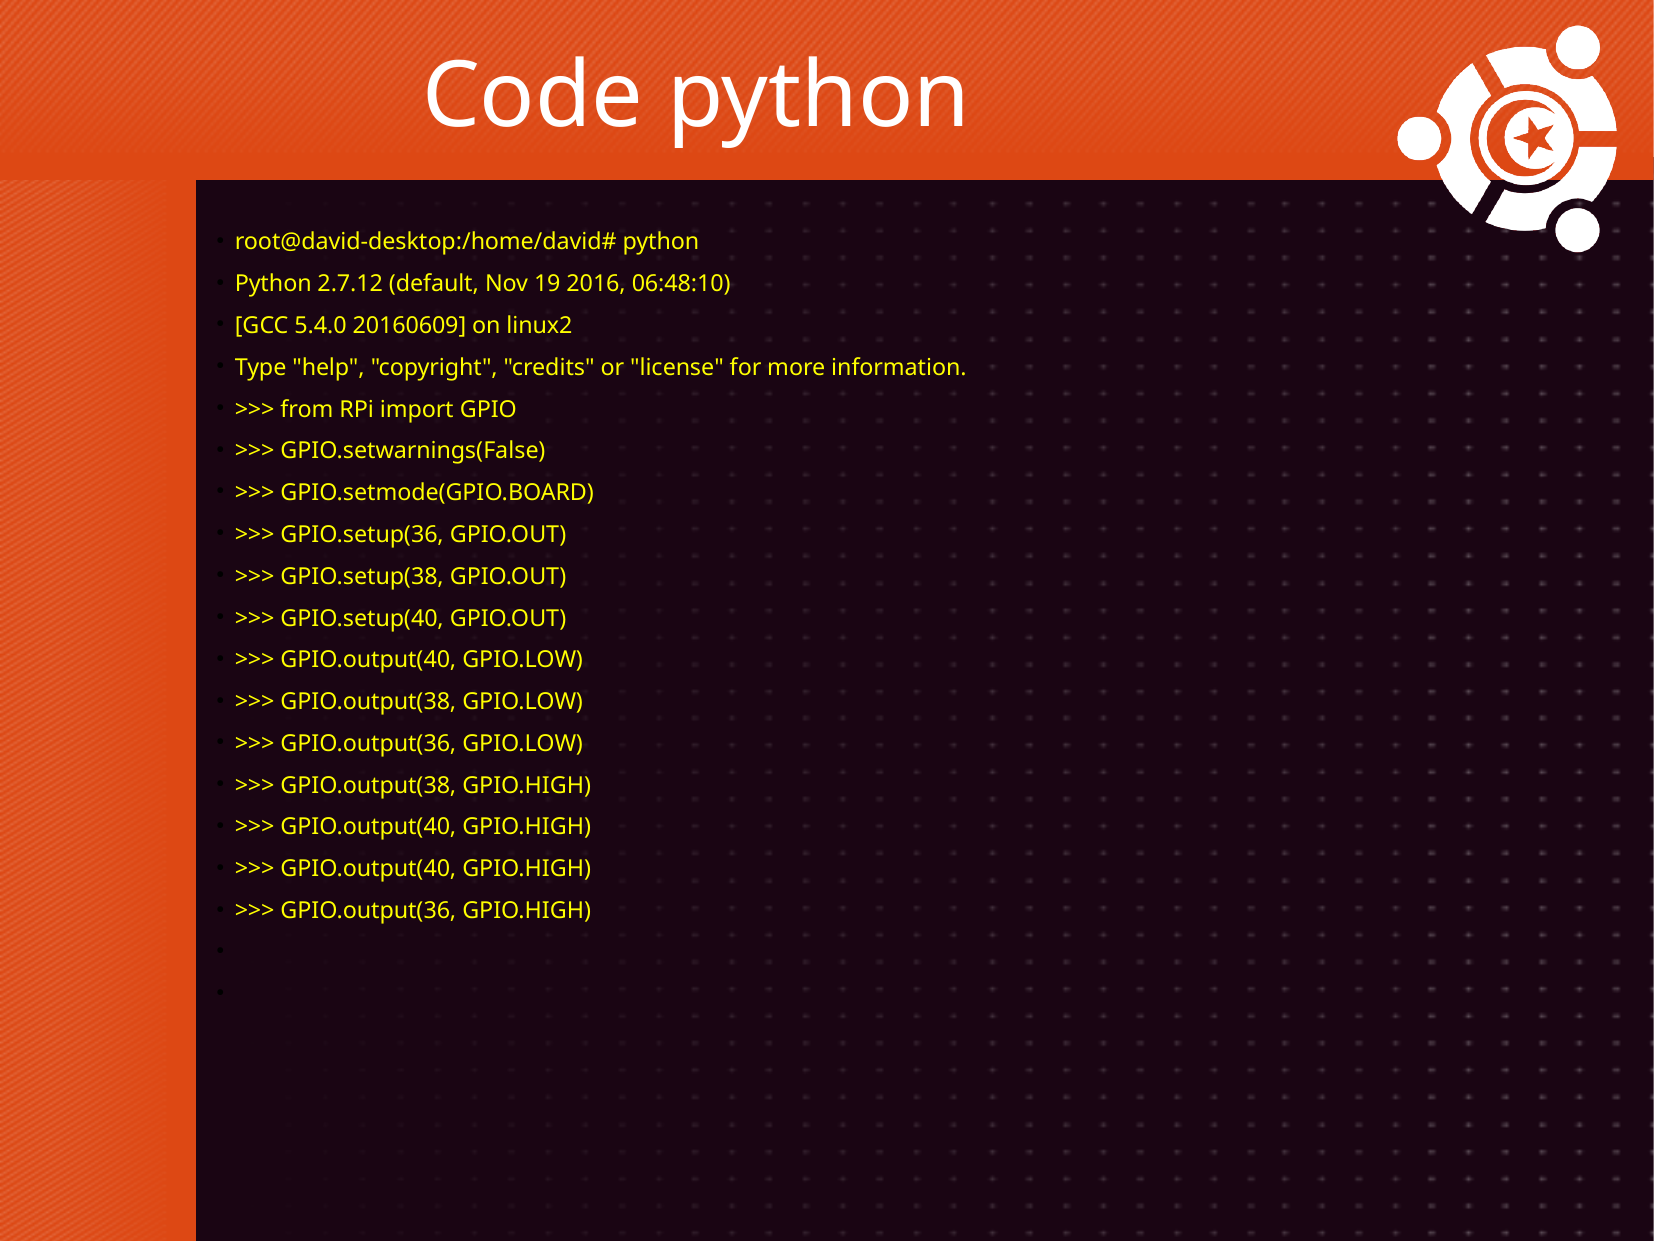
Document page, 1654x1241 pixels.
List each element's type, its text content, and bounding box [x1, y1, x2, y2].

picture [0, 0, 1654, 1241]
list root@david-desktop:/home/david# python Python 2.7.12 (default, Nov 19 2016, 06:48:10) [GCC 5.4.0 20160609] on linux2 Type "help", "copyright", "credits" or "license" for more information. >>> from RPi import GPIO >>> GPIO.setwarnings(False) >>> GPIO.setmode(GPIO.BOARD) >>> GPIO.setup(36, GPIO.OUT) >>> GPIO.setup(38, GPIO.OUT) >>> GPIO.setup(40, GPIO.OUT) >>> GPIO.output(40, GPIO.LOW) >>> GPIO.output(38, GPIO.LOW) >>> GPIO.output(36, GPIO.LOW) >>> GPIO.output(38, GPIO.HIGH) >>> GPIO.output(40, GPIO.HIGH) >>> GPIO.output(40, GPIO.HIGH) >>> GPIO.output(36, GPIO.HIGH) [210, 225, 1639, 945]
title Code python [0, 2, 1394, 181]
